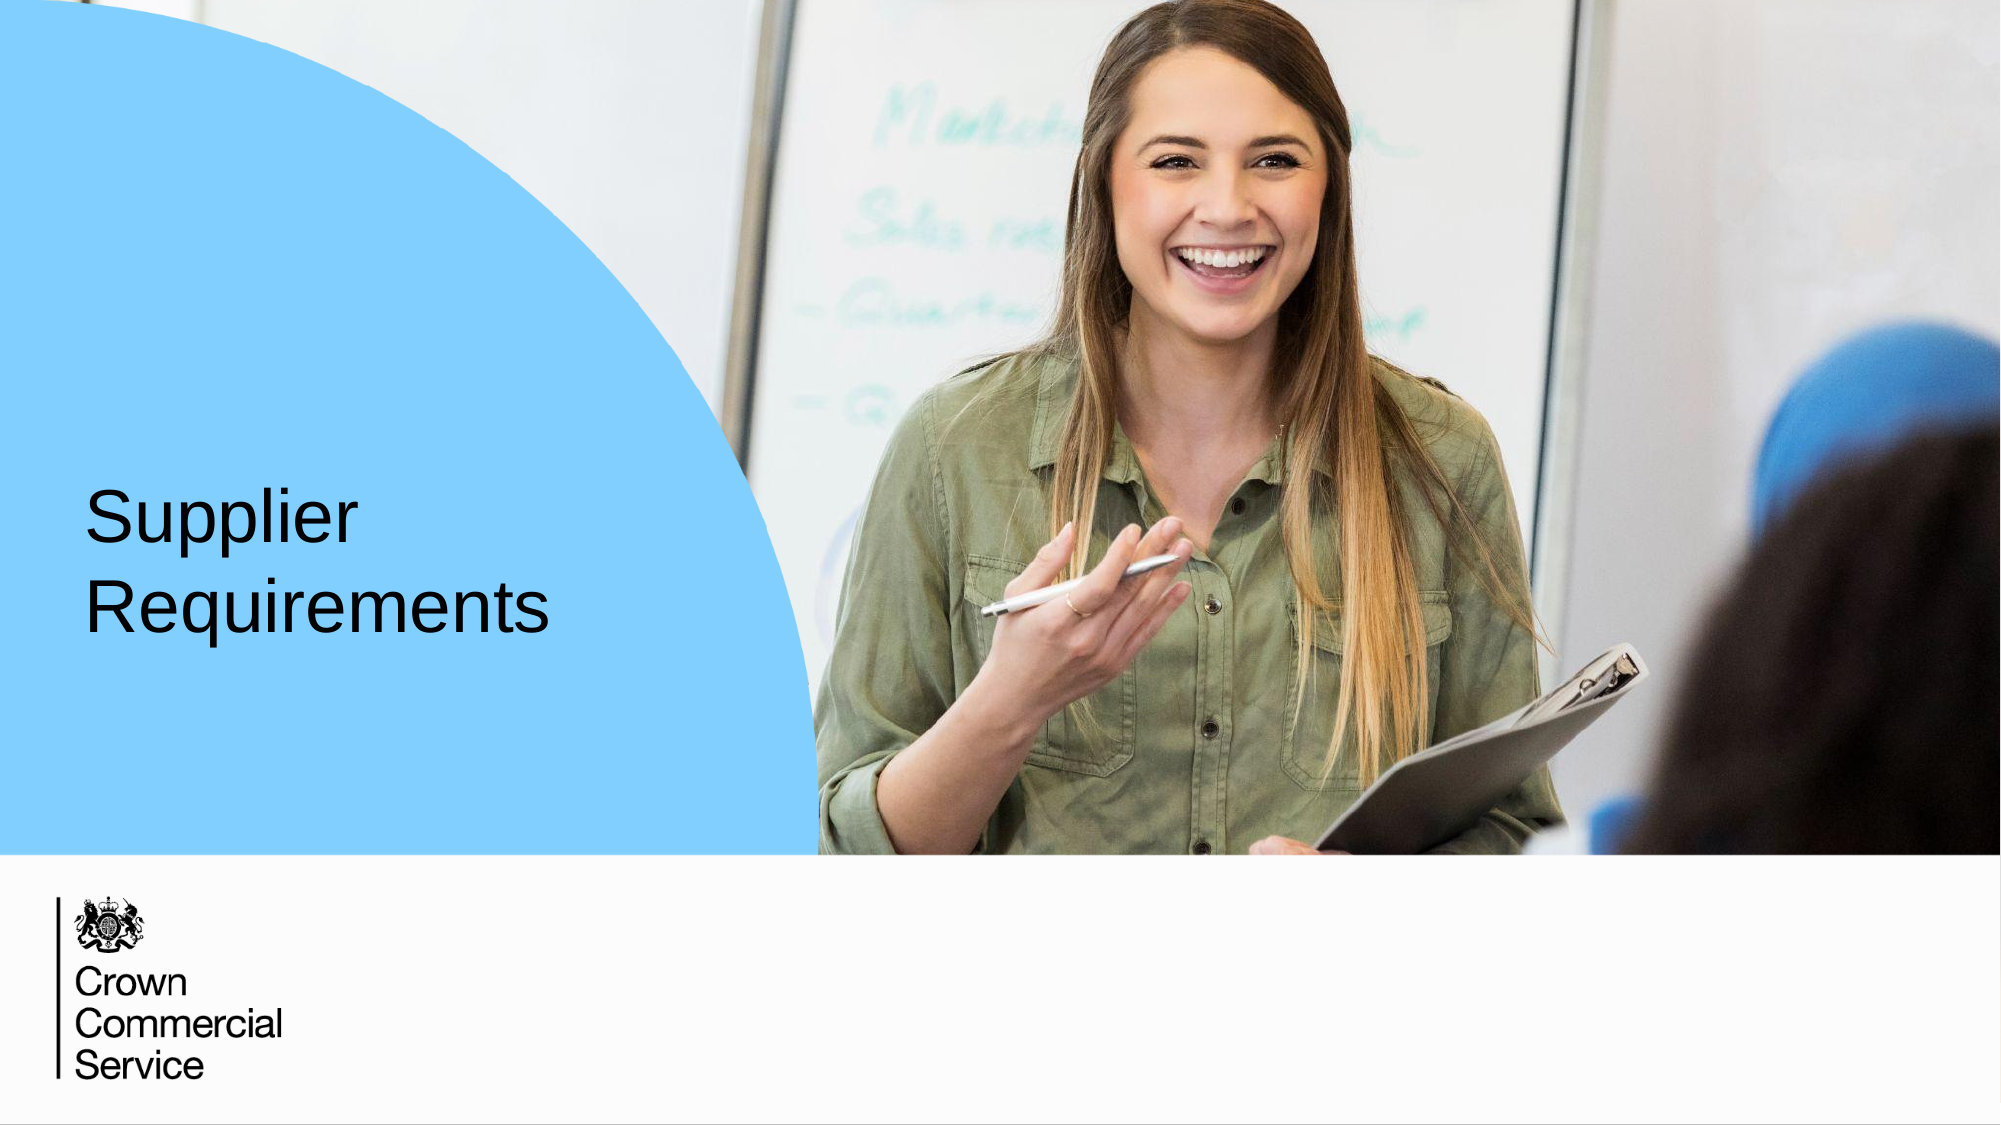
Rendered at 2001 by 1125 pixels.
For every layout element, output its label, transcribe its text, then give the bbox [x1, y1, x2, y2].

title Supplier Requirements [64, 447, 681, 760]
